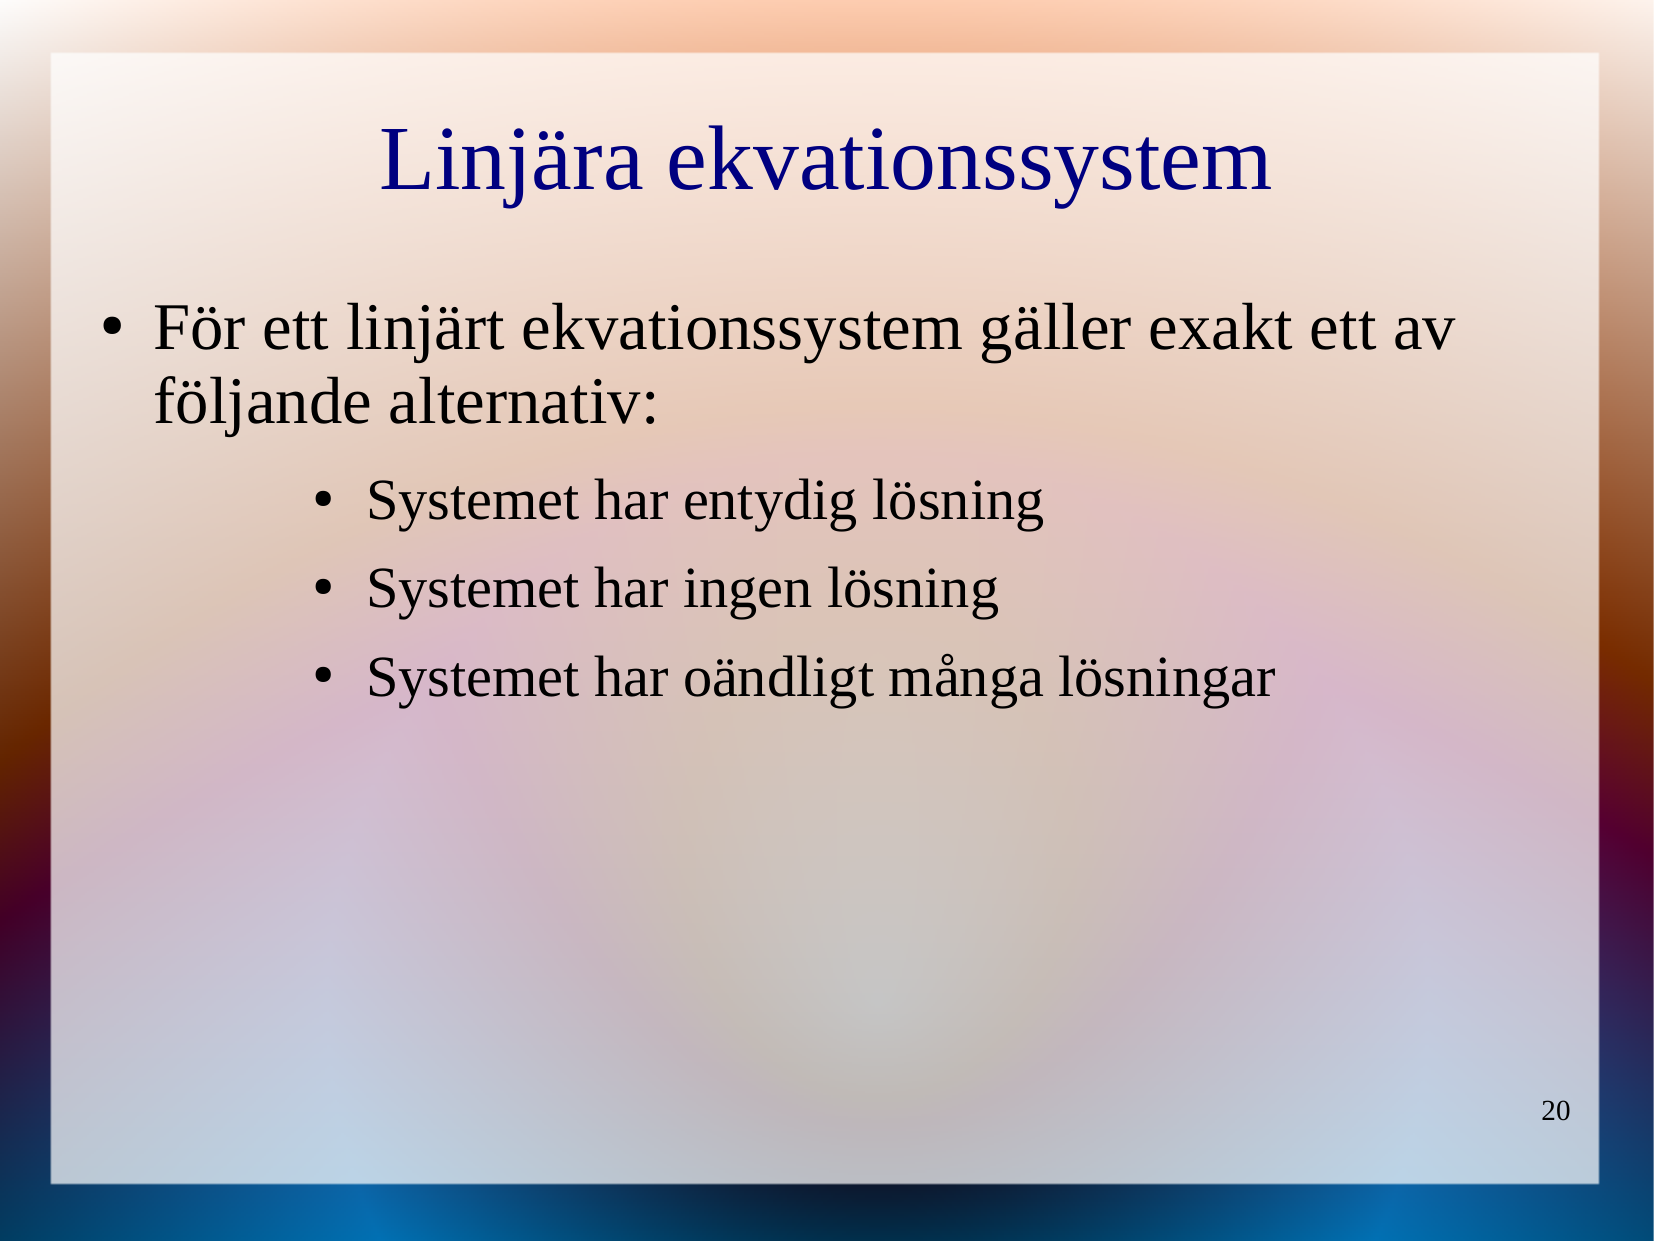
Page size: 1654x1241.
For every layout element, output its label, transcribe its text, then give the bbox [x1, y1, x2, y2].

list För ett linjärt ekvationssystem gäller exakt ett av följande alternativ: Systemet har entydig lösning Systemet har ingen lösning Systemet har oändligt många lösningar [82, 290, 1571, 1034]
picture [0, 0, 1654, 1241]
title Linjära ekvationssystem [82, 55, 1571, 263]
